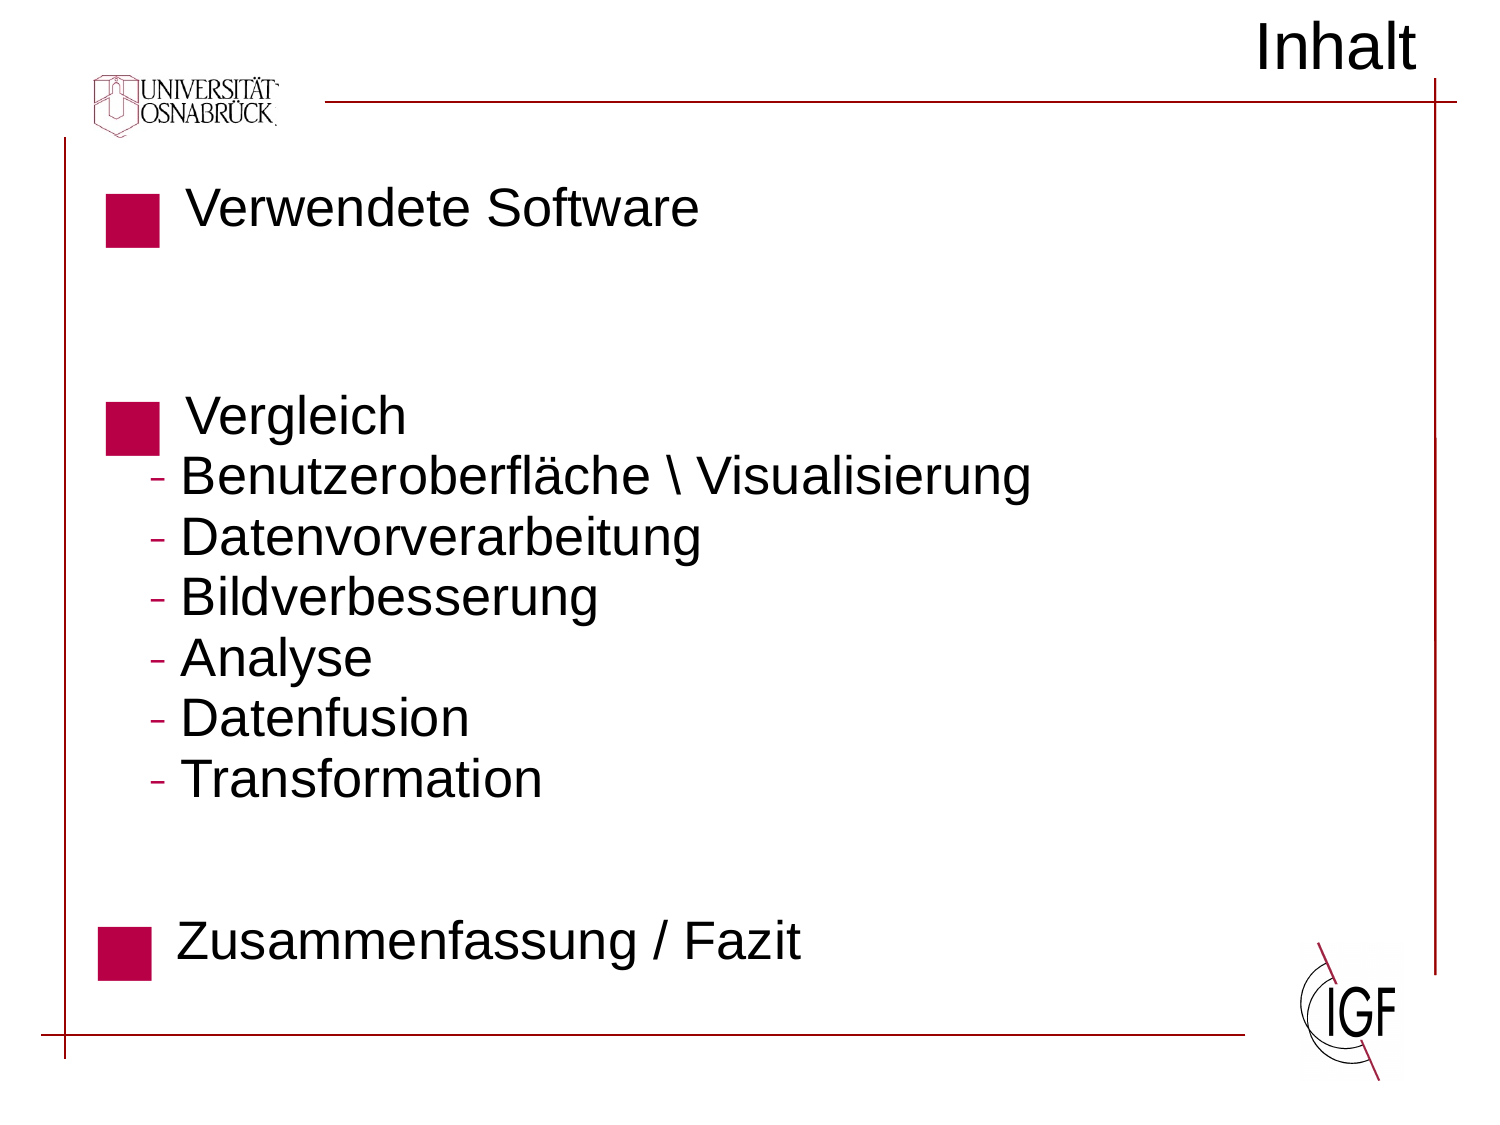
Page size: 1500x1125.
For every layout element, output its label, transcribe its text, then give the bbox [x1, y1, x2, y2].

subtitle Verwendete Software Vergleich Benutzeroberfläche \ Visualisierung Datenvorverarbeitung Bildverbesserung Analyse Datenfusion Transformation [96, 177, 1447, 1091]
text_box [22, 645, 105, 721]
picture [93, 75, 279, 138]
title Inhalt [290, 9, 1418, 84]
text_box Zusammenfassung / Fazit [88, 910, 1439, 1125]
